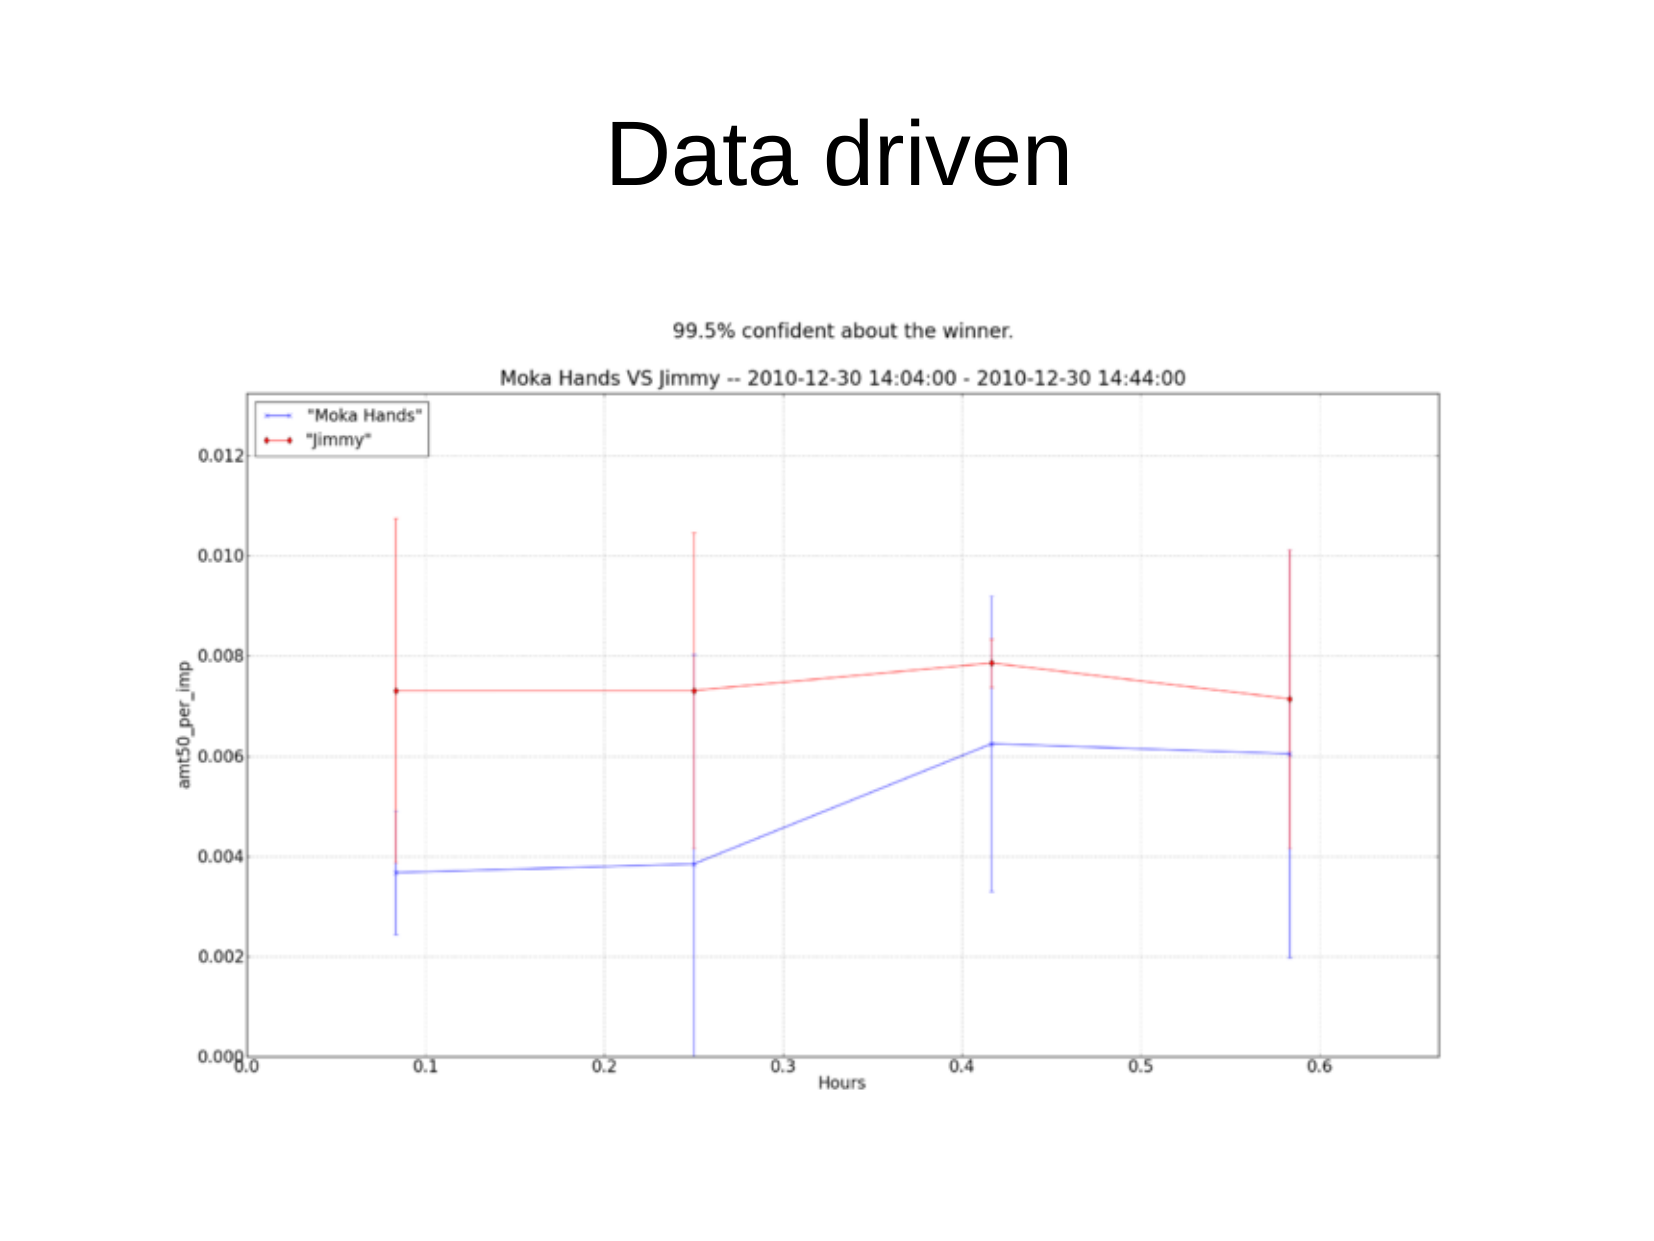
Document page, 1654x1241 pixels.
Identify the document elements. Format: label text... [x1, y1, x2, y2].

picture [55, 311, 1593, 1140]
text_box Data driven [590, 94, 1089, 213]
